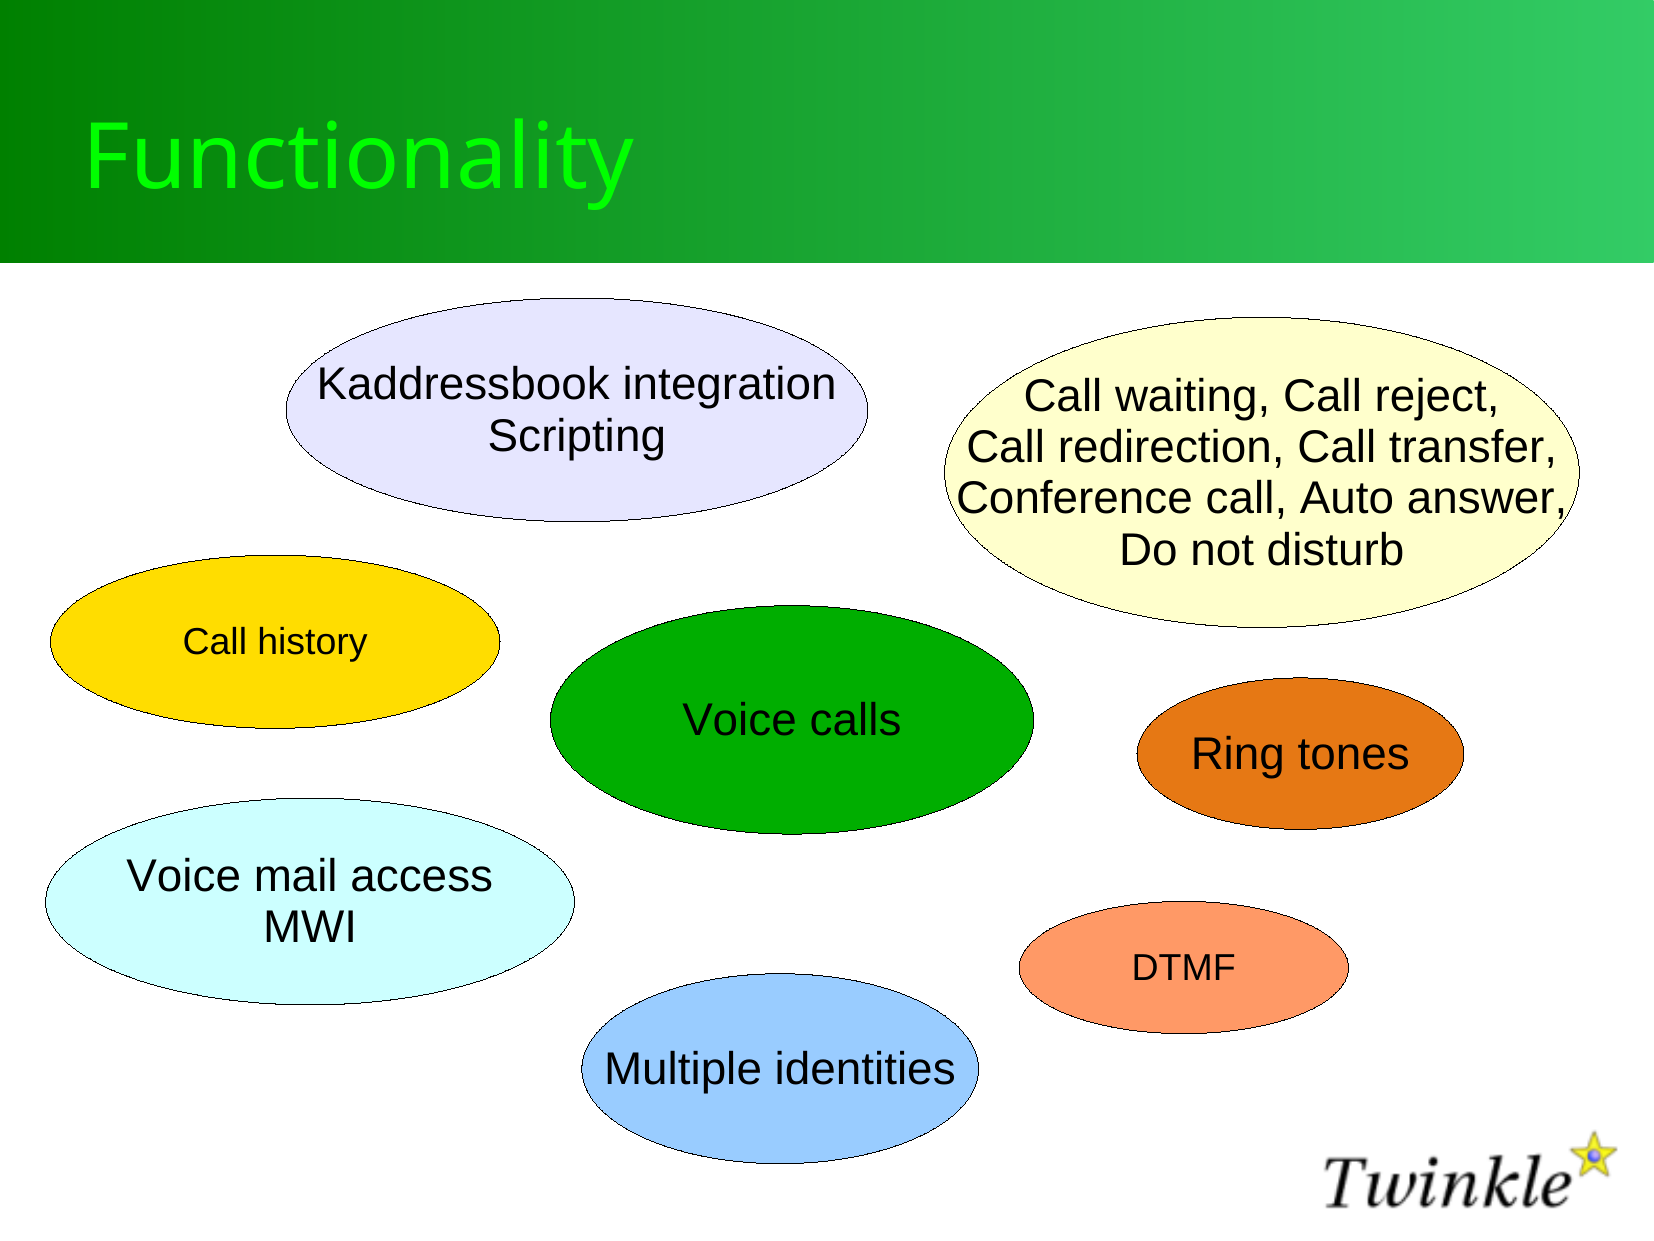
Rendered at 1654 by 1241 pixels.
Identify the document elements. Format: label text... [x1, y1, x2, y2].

text_box Voice calls [550, 605, 1034, 835]
text_box Call history [50, 555, 501, 729]
text_box Call waiting, Call reject, Call redirection, Call transfer, Conference call, Auto answer, Do not disturb [944, 317, 1580, 628]
text_box Kaddressbook integration Scripting [286, 298, 868, 522]
text_box Ring tones [1136, 677, 1464, 830]
picture [1312, 1124, 1626, 1221]
text_box Multiple identities [581, 973, 979, 1164]
title Functionality [82, 49, 1571, 257]
text_box Voice mail access MWI [45, 798, 575, 1005]
text_box DTMF [1019, 901, 1349, 1034]
